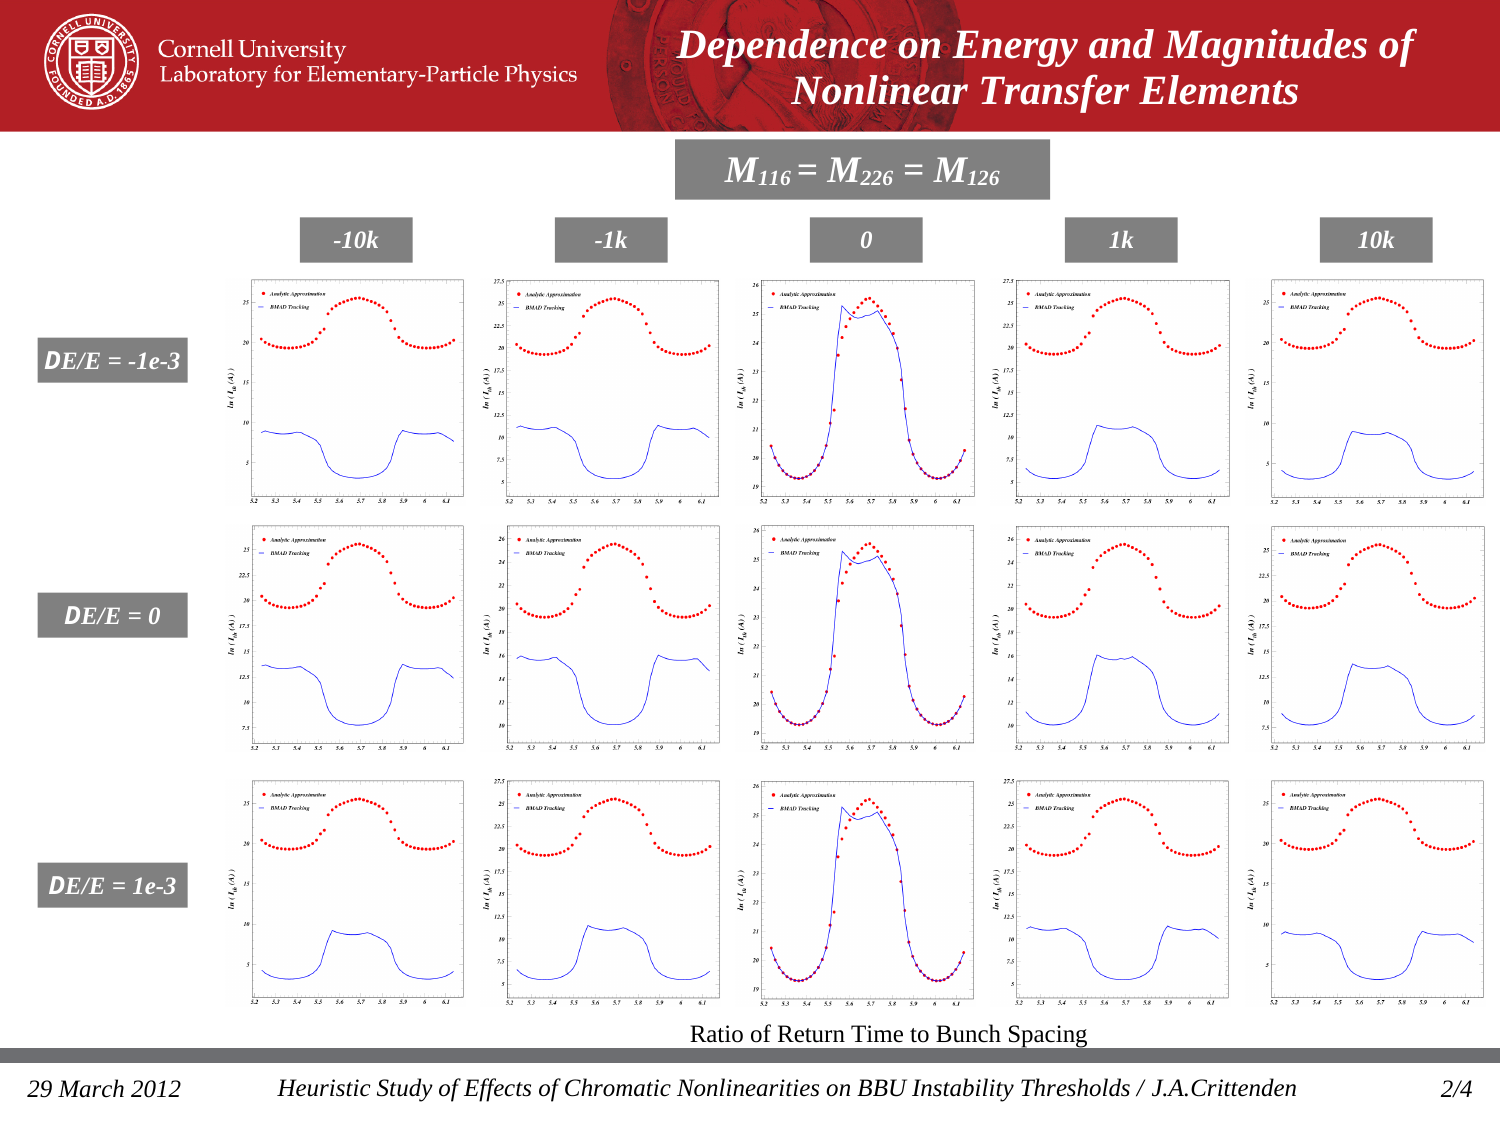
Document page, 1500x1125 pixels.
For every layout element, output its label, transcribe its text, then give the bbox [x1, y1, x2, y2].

text_box 1k [1064, 217, 1178, 263]
picture [735, 779, 976, 1007]
picture [480, 278, 721, 506]
text_box DE/E = 0 [37, 592, 188, 638]
picture [225, 524, 466, 752]
picture [735, 278, 976, 506]
picture [990, 524, 1231, 752]
picture [225, 278, 466, 506]
text_box 10k [1319, 217, 1433, 263]
text_box 0 [809, 217, 923, 263]
picture [1492, 0, 1500, 132]
title Dependence on Energy and Magnitudes of Nonlinear Transfer Elements [600, 0, 1492, 136]
picture [0, 0, 600, 132]
text_box M116 = M226 = M126 [675, 139, 1051, 200]
text_box DE/E = 1e-3 [37, 862, 188, 908]
picture [735, 524, 976, 752]
picture [990, 779, 1231, 1007]
text_box -10k [299, 217, 413, 263]
picture [480, 524, 721, 752]
picture [1245, 779, 1486, 1007]
text_box Ratio of Return Time to Bunch Spacing [675, 1012, 1238, 1056]
picture [990, 278, 1231, 506]
picture [1245, 524, 1486, 752]
picture [1245, 278, 1486, 506]
text_box -1k [554, 217, 668, 263]
picture [225, 779, 466, 1007]
text_box DE/E = -1e-3 [37, 337, 188, 383]
picture [480, 779, 721, 1007]
